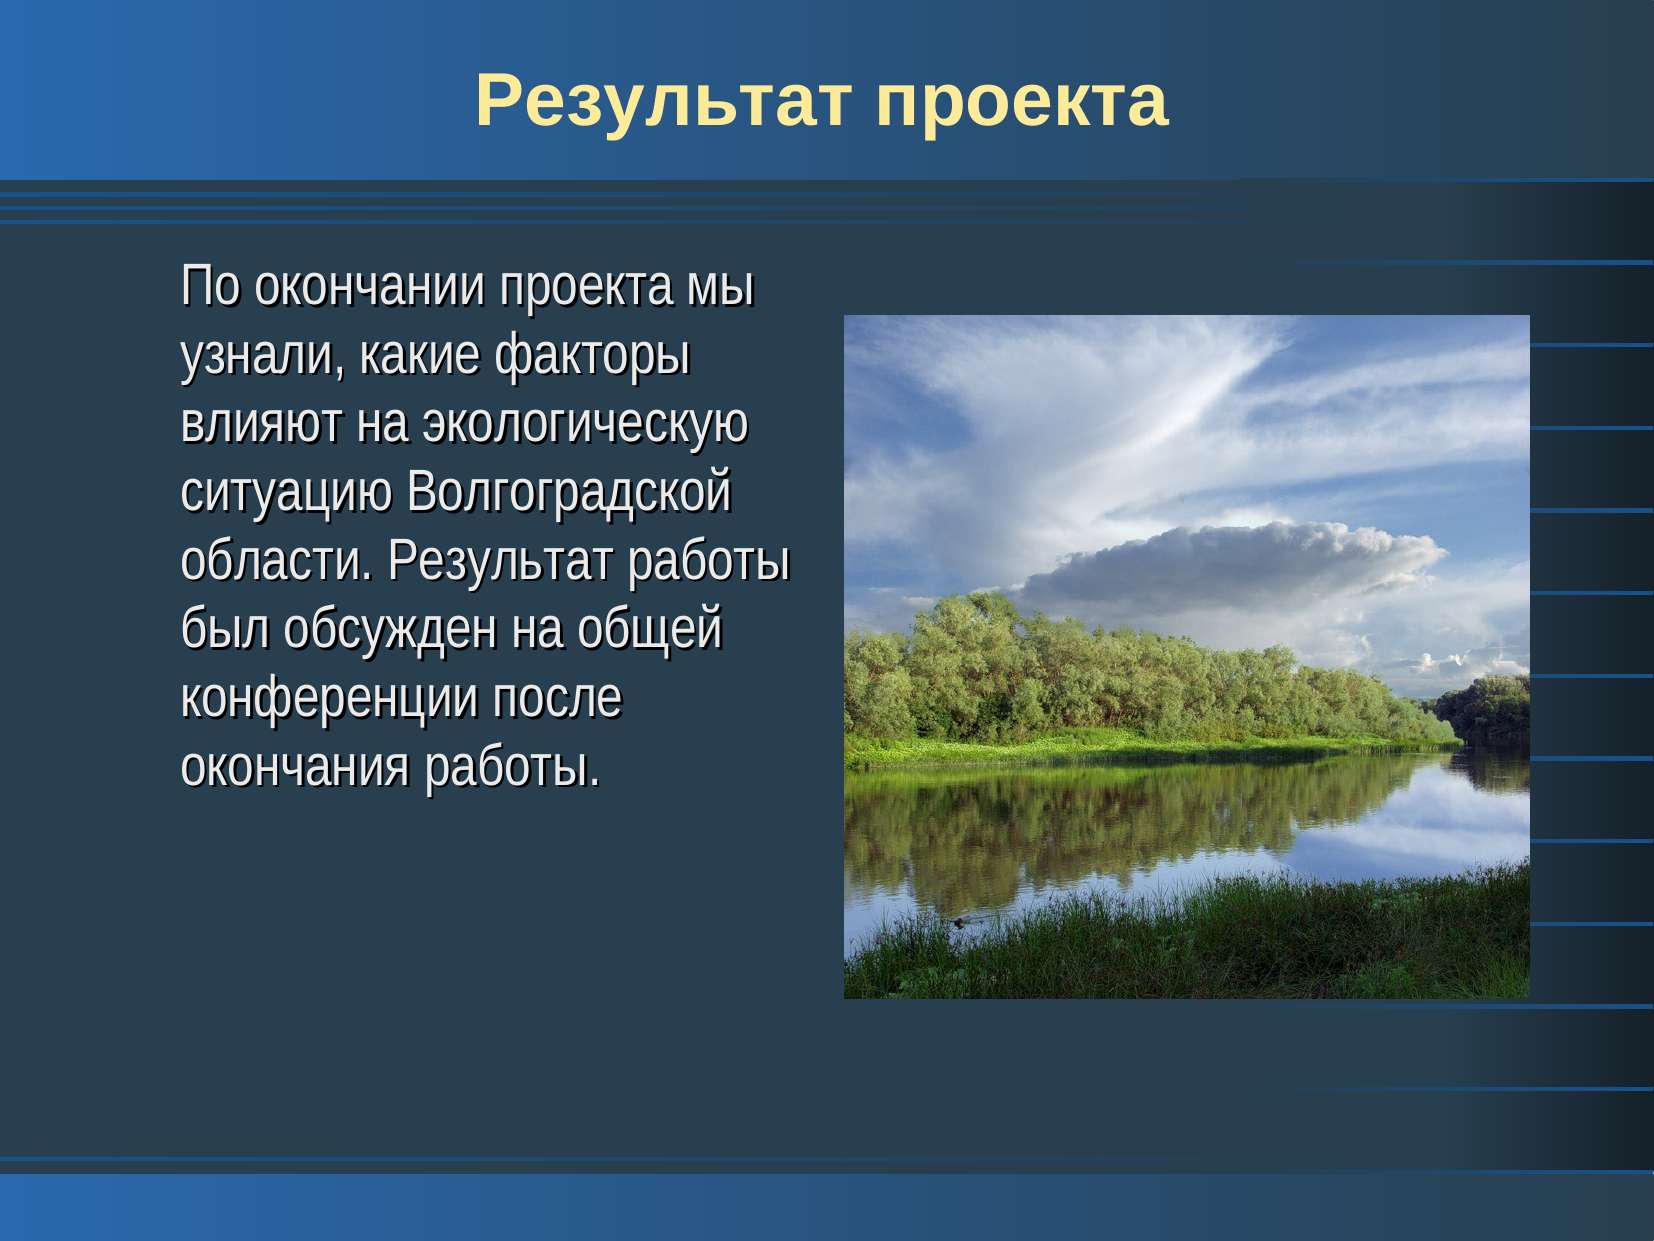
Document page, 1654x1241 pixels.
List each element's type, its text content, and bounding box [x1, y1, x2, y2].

list По окончании проекта мы узнали, какие факторы влияют на экологическую ситуацию Волгоградской области. Результат работы был обсужден на общей конференции после окончания работы. [123, 247, 810, 1067]
title Результат проекта [91, 27, 1553, 166]
picture [844, 315, 1530, 999]
